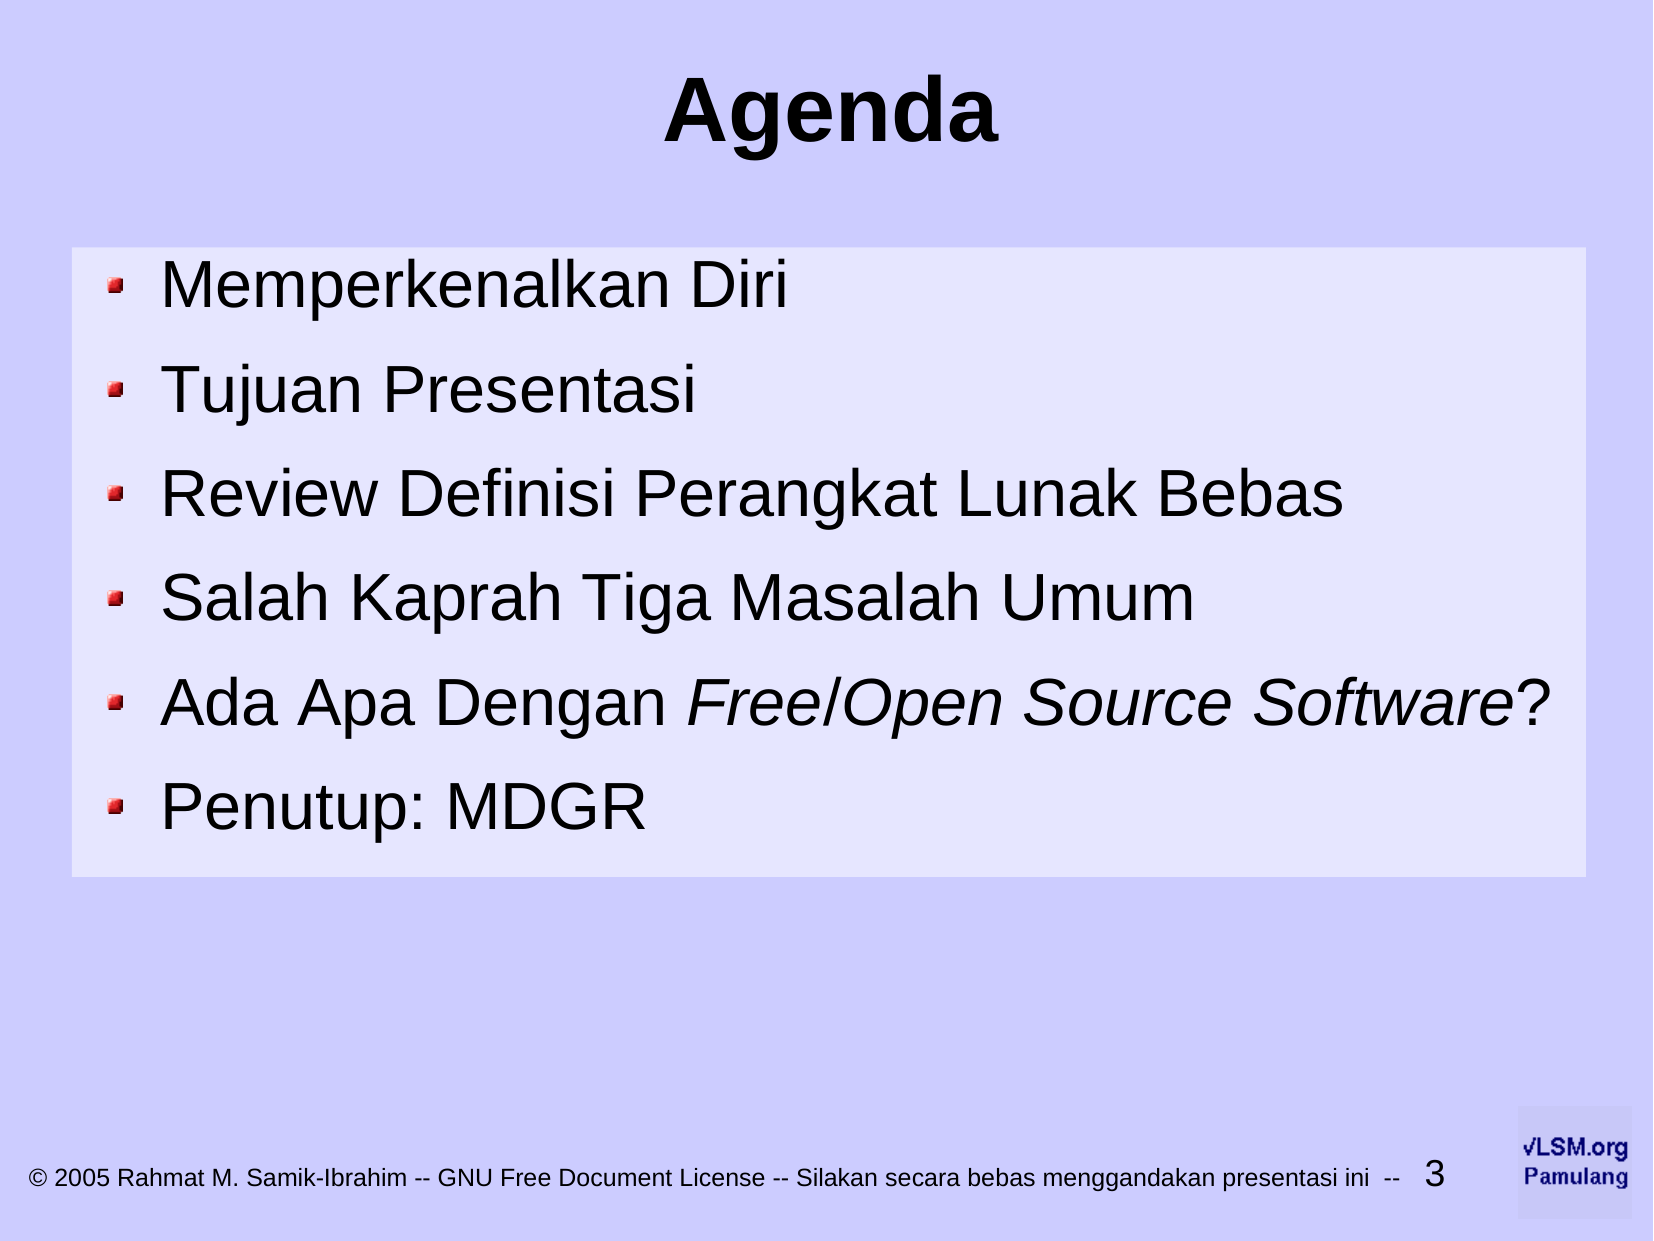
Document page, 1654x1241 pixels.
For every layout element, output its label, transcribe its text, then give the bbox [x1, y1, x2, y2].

picture [1518, 1106, 1632, 1219]
list Memperkenalkan Diri Tujuan Presentasi Review Definisi Perangkat Lunak Bebas Salah Kaprah Tiga Masalah Umum Ada Apa Dengan Free/Open Source Software? Penutup: MDGR [71, 247, 1586, 877]
title Agenda [38, 54, 1623, 165]
